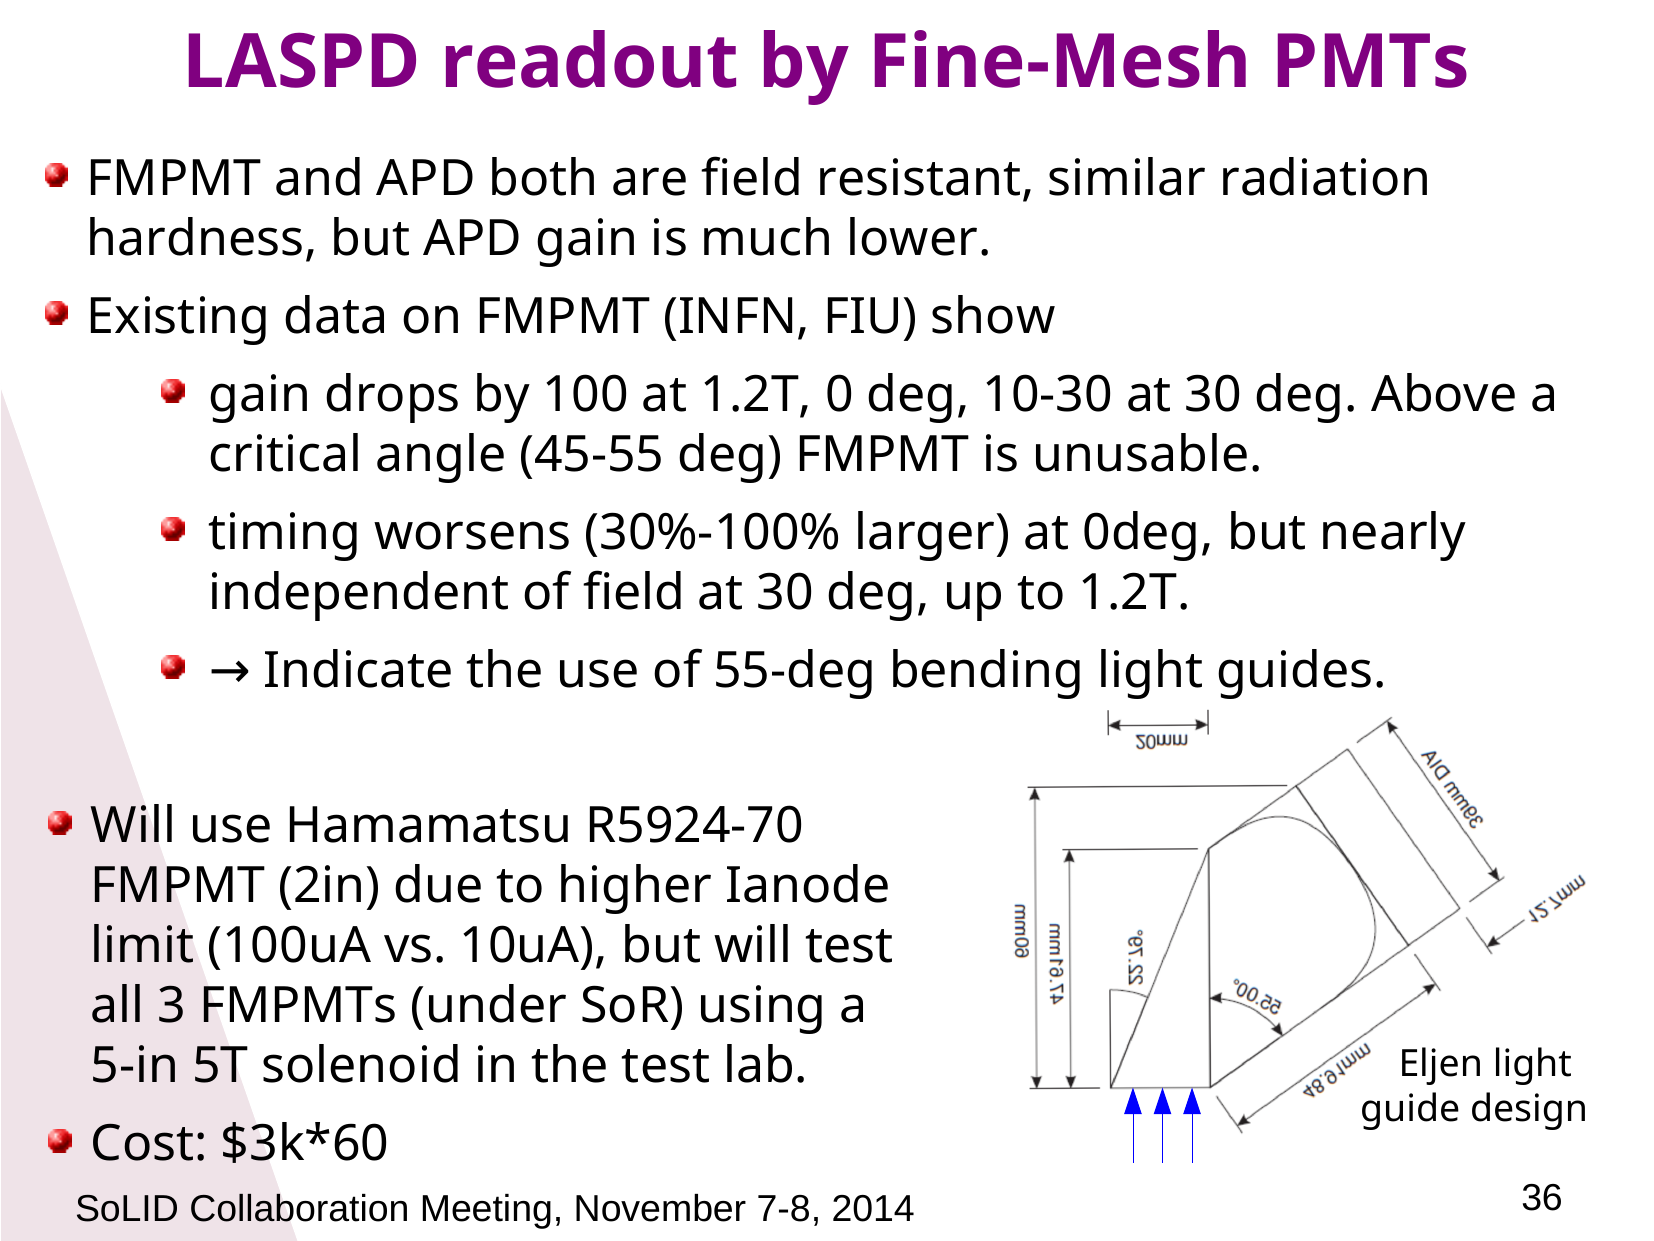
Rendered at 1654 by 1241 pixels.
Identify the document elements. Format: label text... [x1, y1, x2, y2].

title LASPD readout by Fine-Mesh PMTs [0, 13, 1653, 152]
text_box FMPMT and APD both are field resistant, similar radiation hardness, but APD gain is much lower. Existing data on FMPMT (INFN, FIU) show gain drops by 100 at 1.2T, 0 deg, 10-30 at 30 deg. Above a critical angle (45-55 deg) FMPMT is unusable. timing worsens (30%-100% larger) at 0deg, but nearly independent of field at 30 deg, up to 1.2T. → Indicate the use of 55-deg bending light guides. [7, 137, 1624, 705]
text_box Eljen light guide design [1318, 1031, 1631, 1137]
text_box Will use Hamamatsu R5924-70 FMPMT (2in) due to higher Ianode limit (100uA vs. 10uA), but will test all 3 FMPMTs (under SoR) using a 5-in 5T solenoid in the test lab. Cost: $3k*60 [11, 785, 938, 1241]
picture [998, 706, 1599, 1148]
